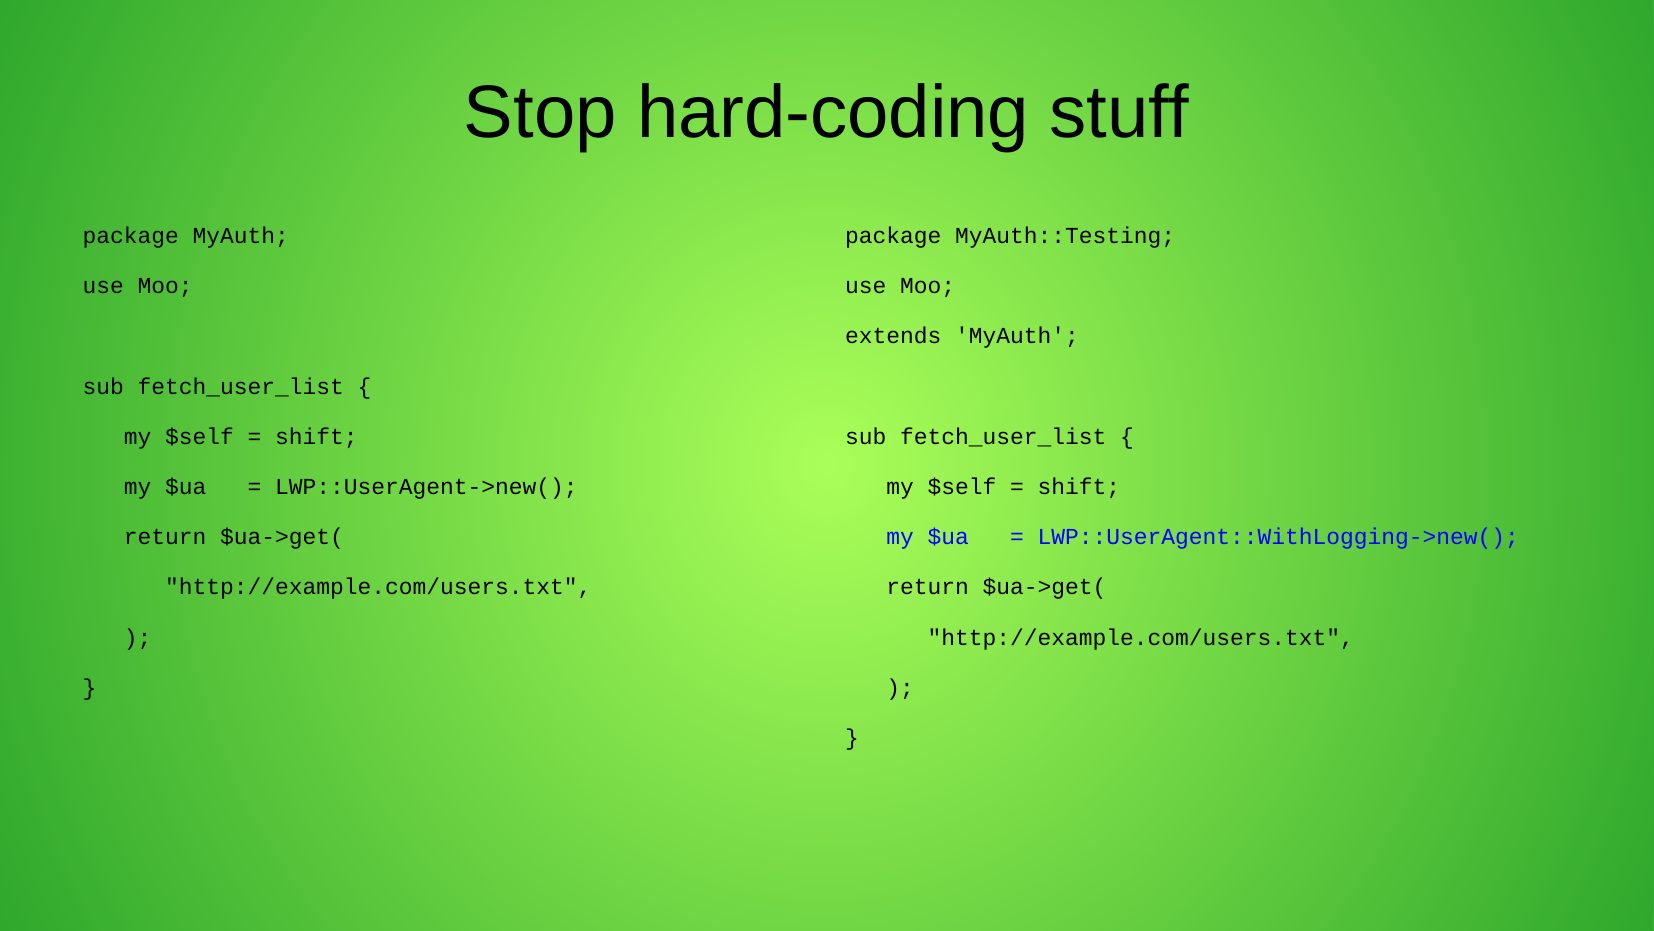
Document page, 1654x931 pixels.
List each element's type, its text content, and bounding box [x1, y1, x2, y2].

title Stop hard-coding stuff [82, 35, 1571, 189]
list package MyAuth::Testing; use Moo; extends 'MyAuth'; sub fetch_user_list { my $self = shift; my $ua = LWP::UserAgent::WithLogging->new(); return $ua->get( "http://example.com/users.txt", ); } [845, 224, 1572, 764]
list package MyAuth; use Moo; sub fetch_user_list { my $self = shift; my $ua = LWP::UserAgent->new(); return $ua->get( "http://example.com/users.txt", ); } [82, 224, 809, 764]
